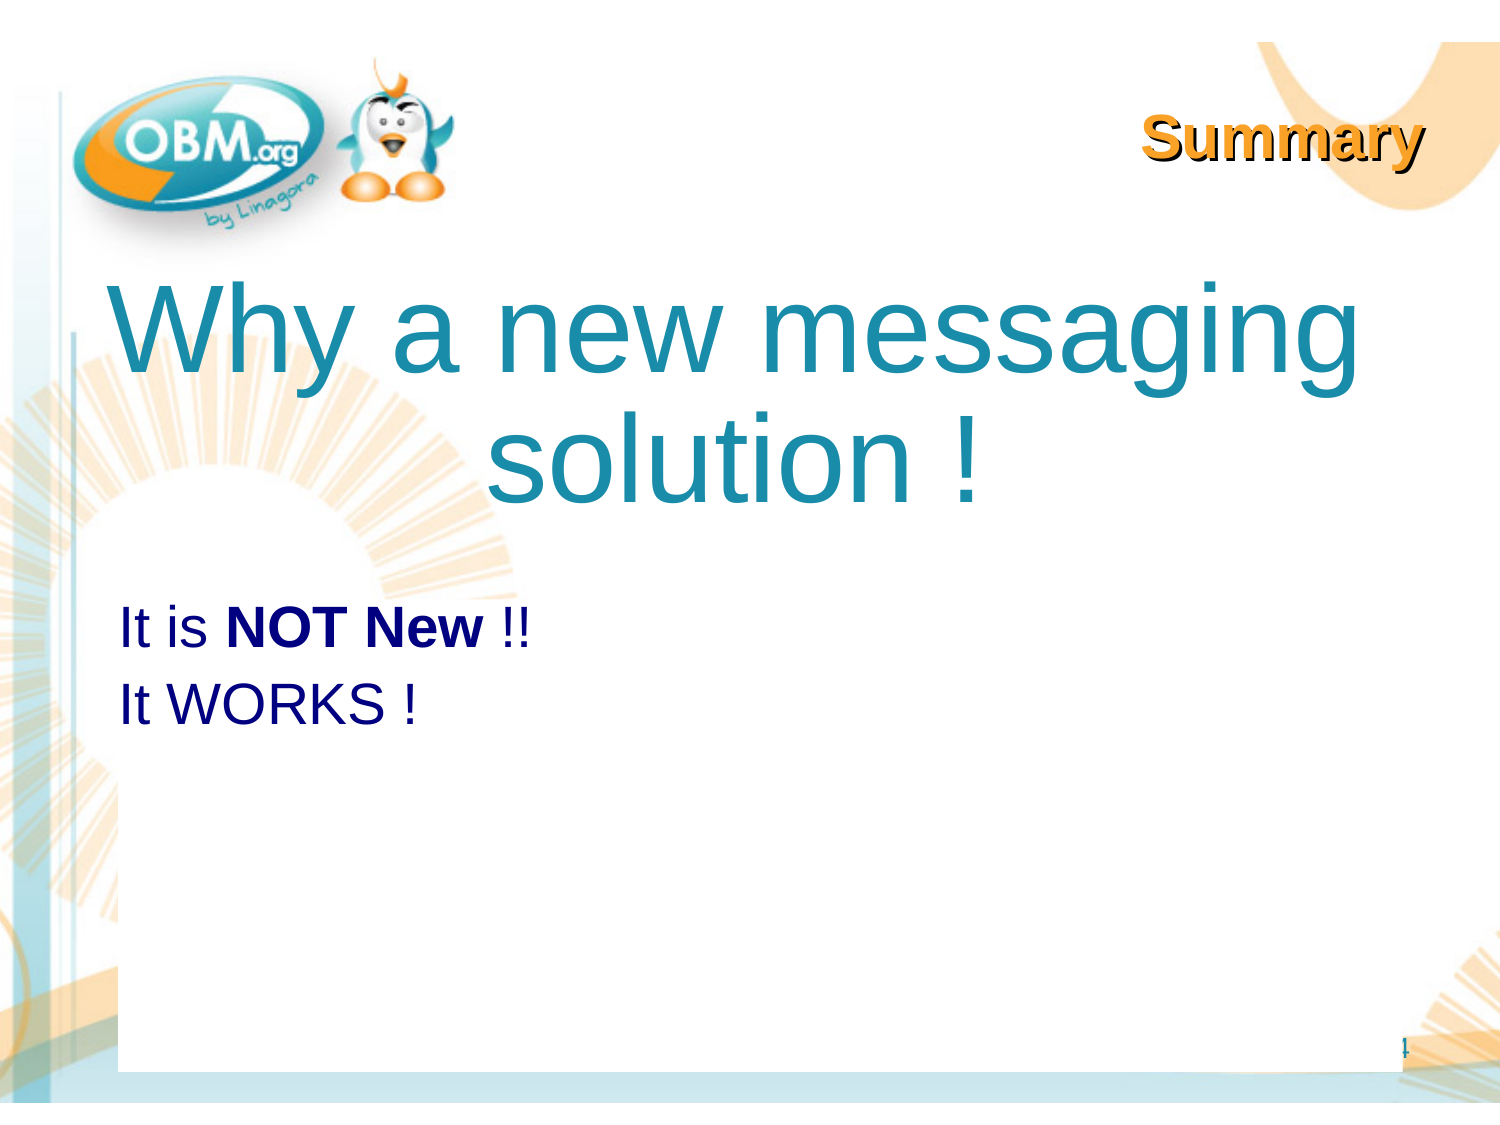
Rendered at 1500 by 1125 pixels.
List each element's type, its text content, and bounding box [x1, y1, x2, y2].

picture [0, 42, 1500, 1103]
text_box Why a new messaging solution ! [91, 260, 1379, 546]
title Summary [466, 21, 1426, 257]
list It is NOT New !! It WORKS ! [118, 599, 1403, 1072]
